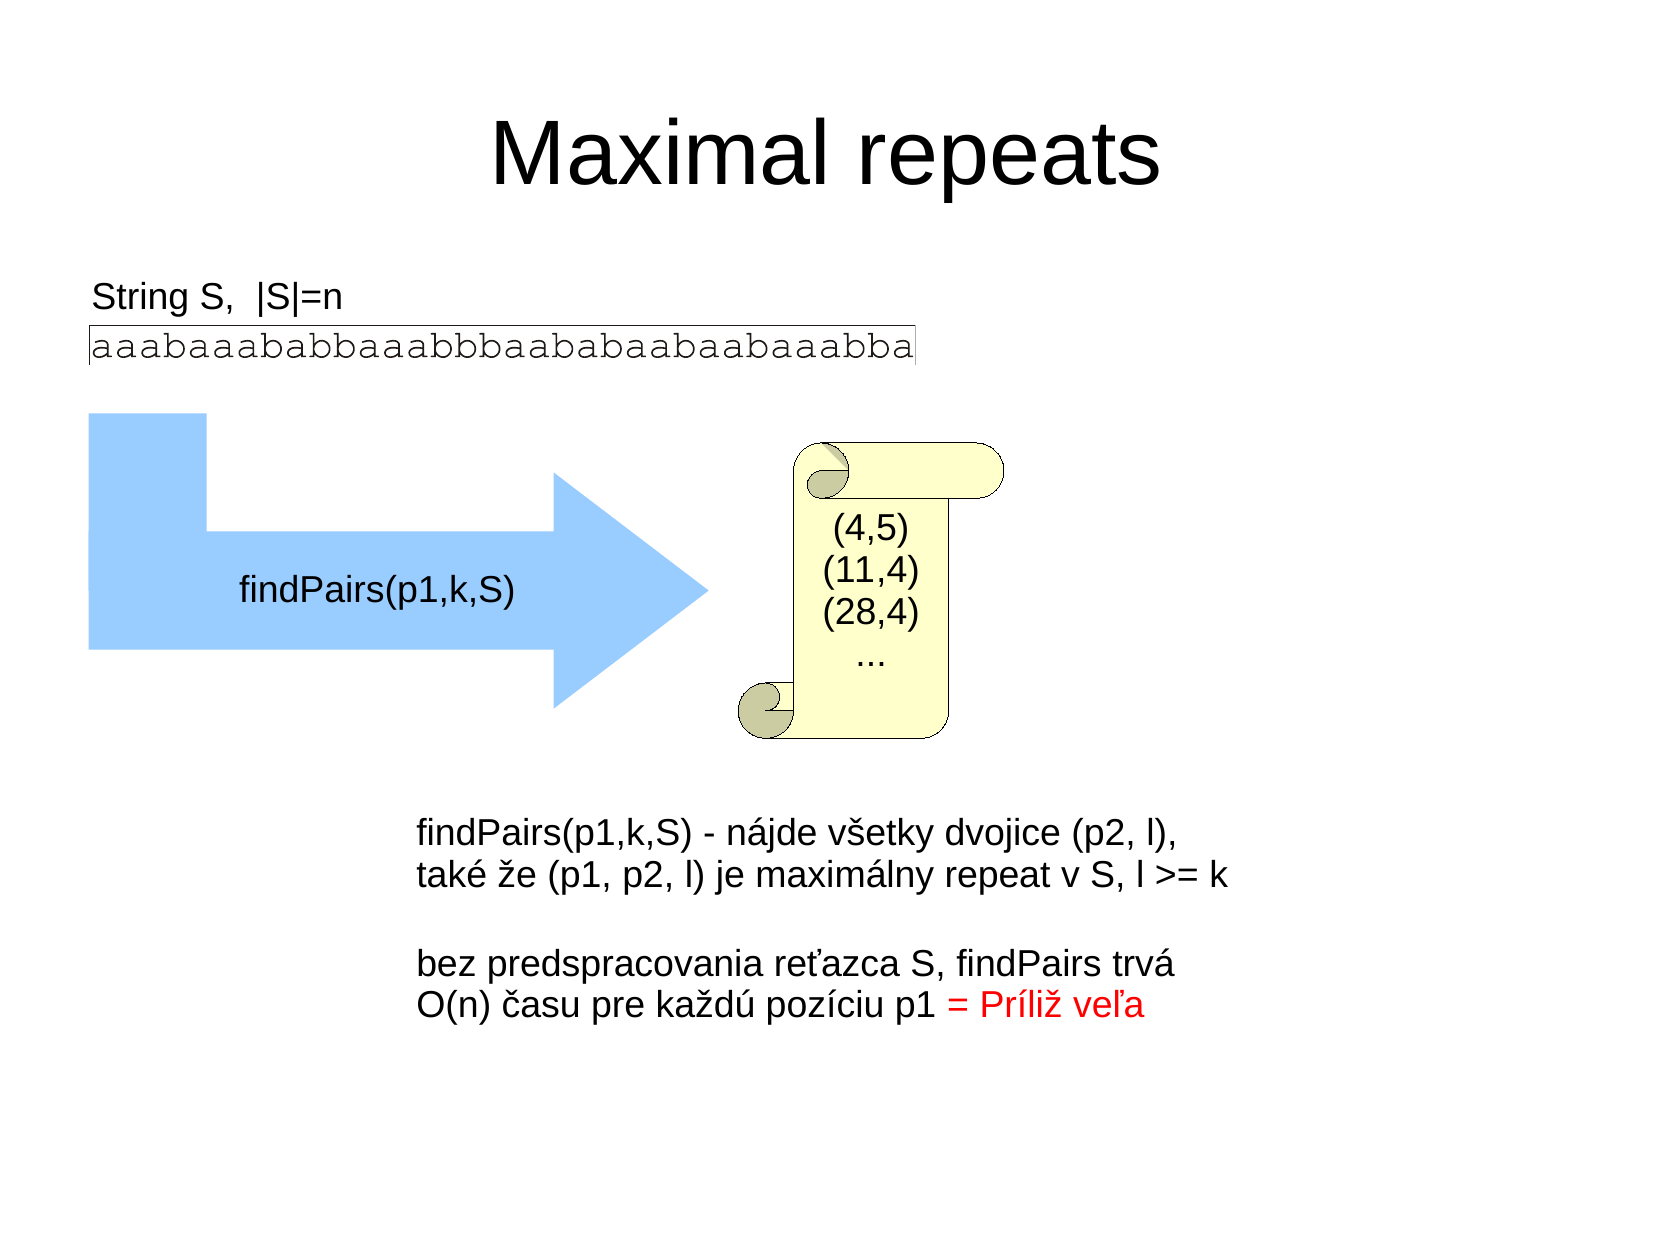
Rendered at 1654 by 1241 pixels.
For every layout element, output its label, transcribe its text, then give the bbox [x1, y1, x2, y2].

text_box findPairs(p1,k,S) - nájde všetky dvojice (p2, l), také že (p1, p2, l) je maximálny repeat v S, l >= k [413, 803, 1359, 945]
text_box bez predspracovania reťazca S, findPairs trvá O(n) času pre každú pozíciu p1 = Príliž veľa [413, 934, 1241, 1034]
text_box (4,5) (11,4) (28,4) ... [823, 442, 1004, 499]
text_box (4,5) (11,4) (28,4) ... [767, 442, 949, 739]
picture [88, 324, 916, 365]
text_box findPairs(p1,k,S) [236, 561, 519, 618]
text_box String S, |S|=n [88, 267, 414, 325]
text_box [88, 413, 709, 709]
title Maximal repeats [82, 49, 1571, 257]
